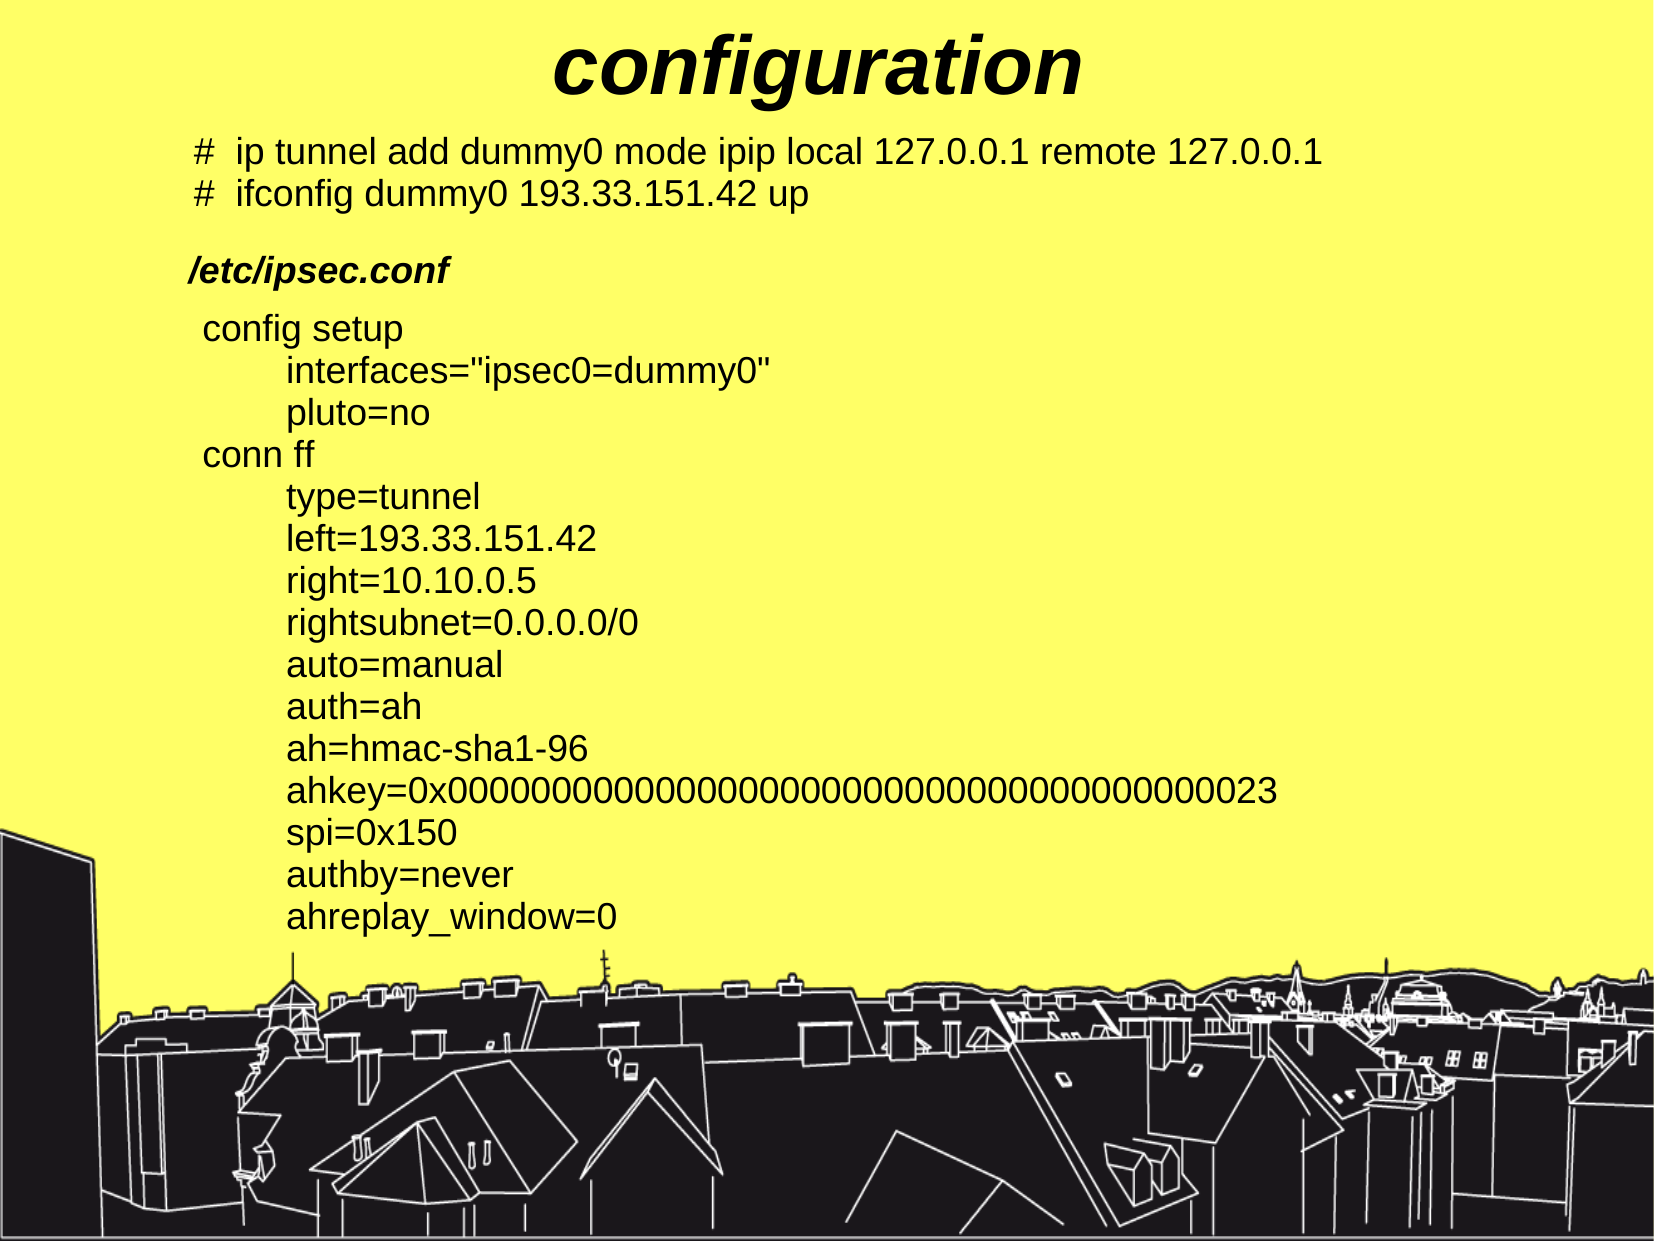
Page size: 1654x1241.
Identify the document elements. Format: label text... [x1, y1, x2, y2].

text_box config setup interfaces="ipsec0=dummy0" pluto=no conn ff type=tunnel left=193.33.151.42 right=10.10.0.5 rightsubnet=0.0.0.0/0 auto=manual auth=ah ah=hmac-sha1-96 ahkey=0x0000000000000000000000000000000000000023 spi=0x150 authby=never ahreplay_window=0 [187, 300, 1538, 1088]
title configuration [112, 0, 1525, 133]
picture [0, 827, 1654, 1241]
text_box # ip tunnel add dummy0 mode ipip local 127.0.0.1 remote 127.0.0.1 # ifconfig dummy0 193.33.151.42 up [179, 123, 1538, 226]
title /etc/ipsec.conf [75, 225, 563, 316]
